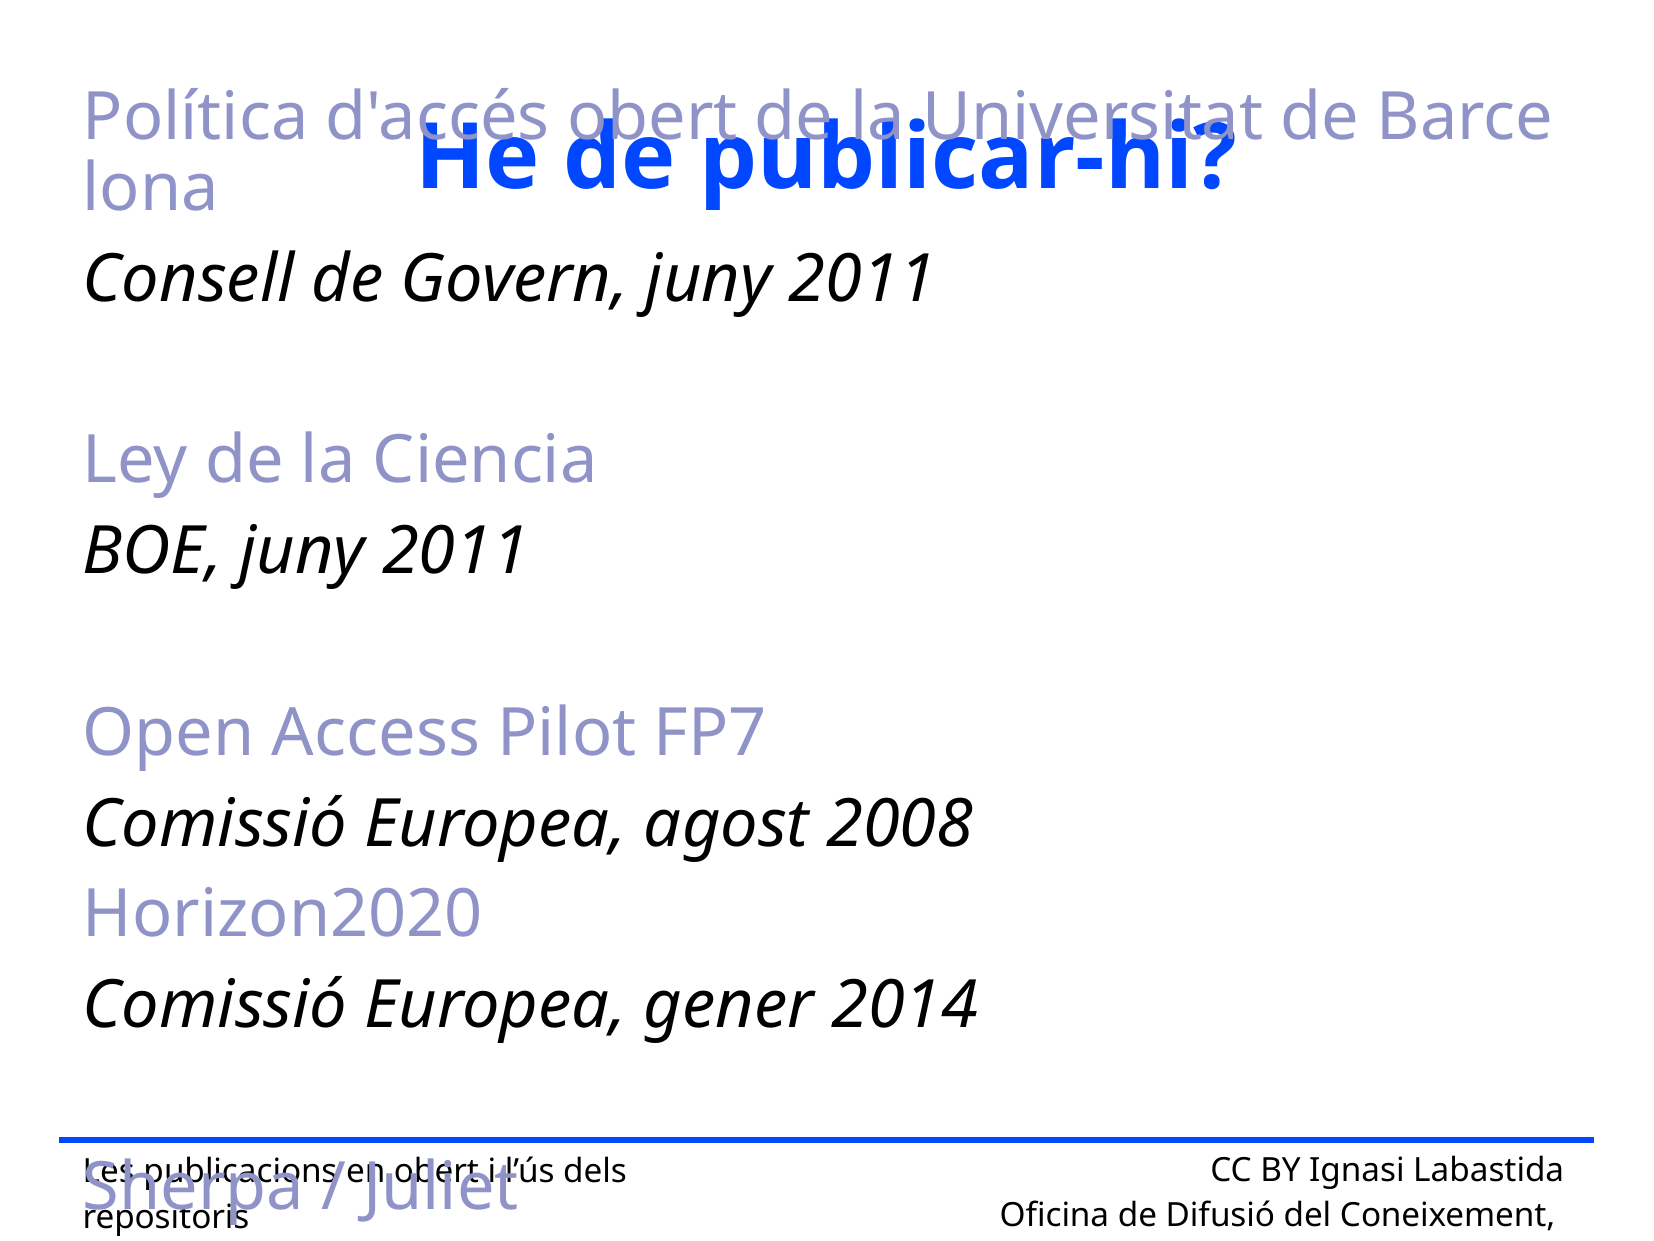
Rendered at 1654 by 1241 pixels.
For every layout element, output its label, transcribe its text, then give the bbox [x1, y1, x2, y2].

title He de publicar-hi? [82, 49, 1571, 223]
subtitle Política d'accés obert de la Universitat de Barcelona Consell de Govern, juny 2011 Ley de la Ciencia BOE, juny 2011 Open Access Pilot FP7 Comissió Europea, agost 2008 Horizon2020 Comissió Europea, gener 2014 Sherpa / Juliet Altres polítiques [82, 223, 1571, 1093]
